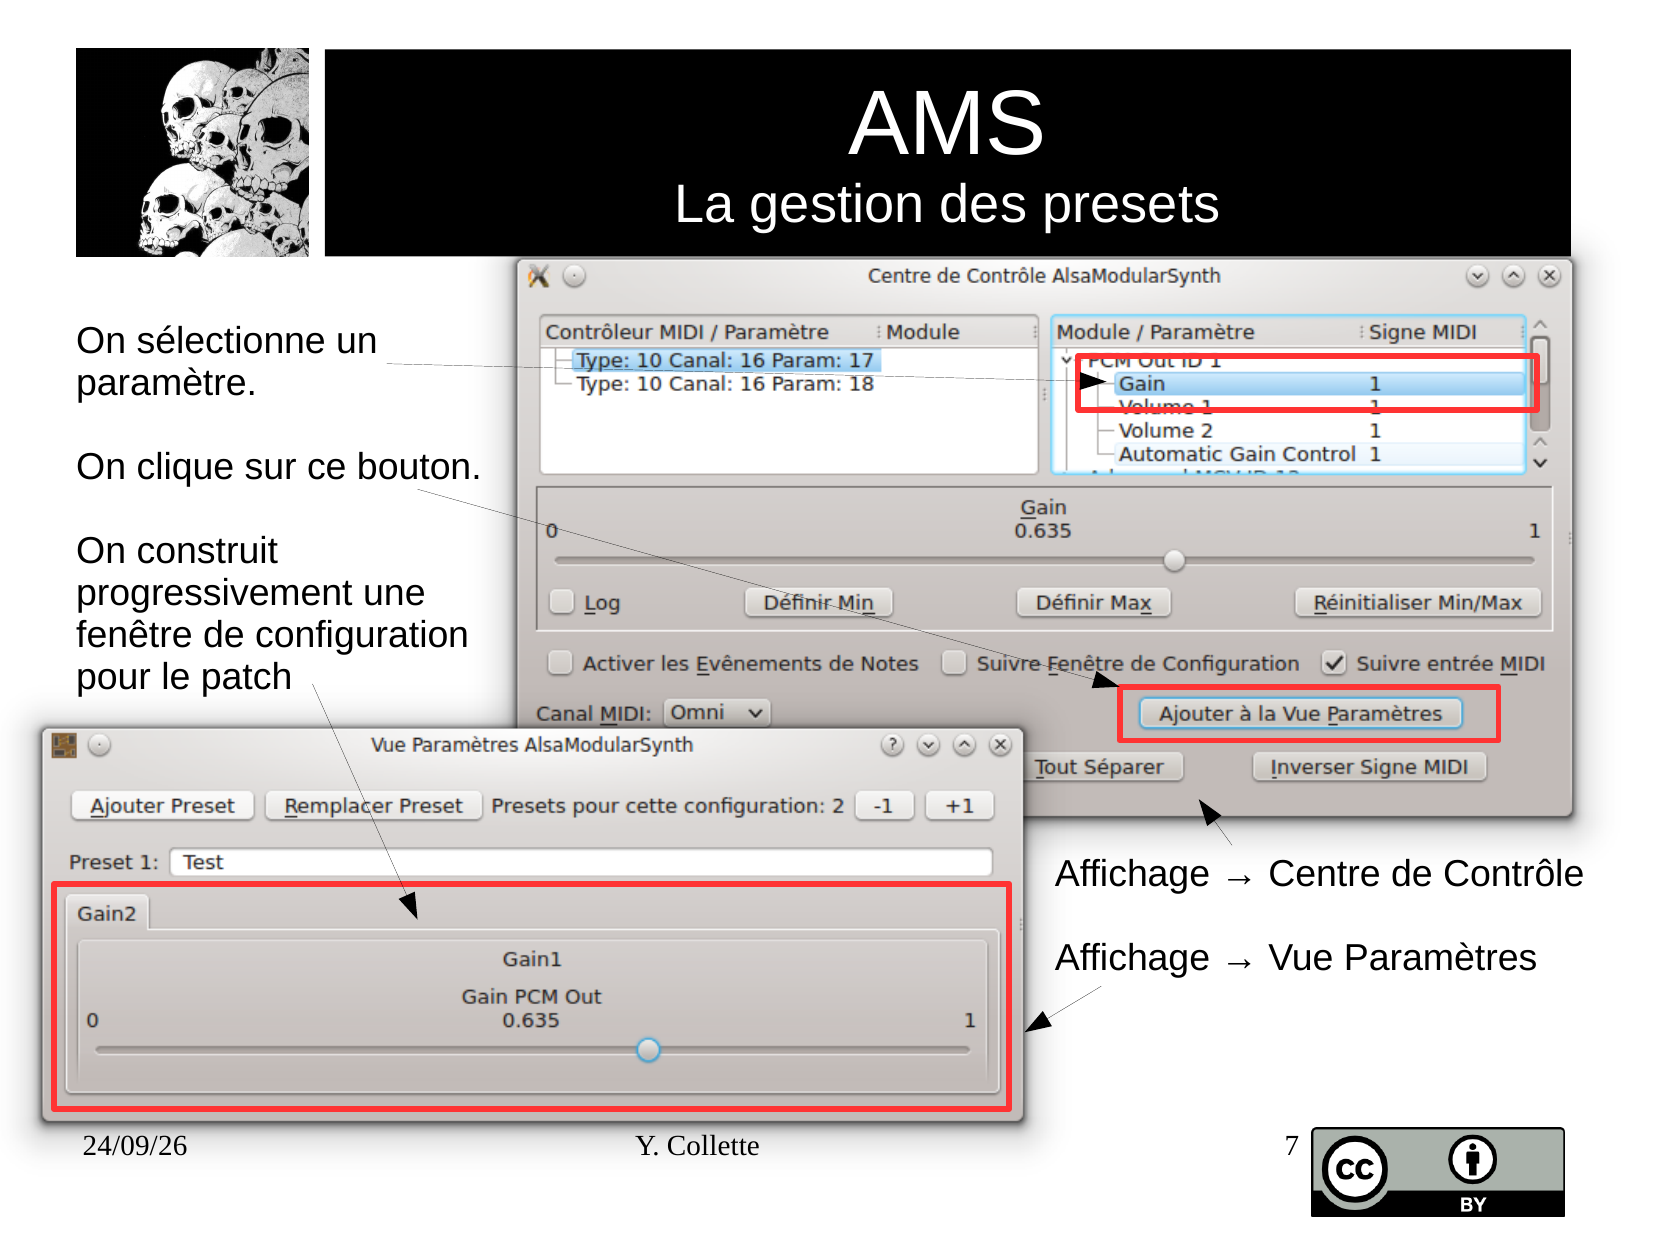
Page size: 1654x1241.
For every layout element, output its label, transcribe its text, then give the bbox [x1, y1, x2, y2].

picture [1123, 690, 1496, 738]
picture [76, 48, 309, 257]
text_box On sélectionne un paramètre. On clique sur ce bouton. On construit progressivement une fenêtre de configuration pour le patch [61, 312, 505, 706]
picture [57, 887, 1006, 1106]
text_box Affichage → Centre de Contrôle Affichage → Vue Paramètres [1039, 845, 1604, 987]
picture [0, 197, 1635, 1184]
picture [1081, 359, 1534, 407]
picture [1311, 1127, 1565, 1217]
title AMS La gestion des presets [324, 49, 1571, 257]
